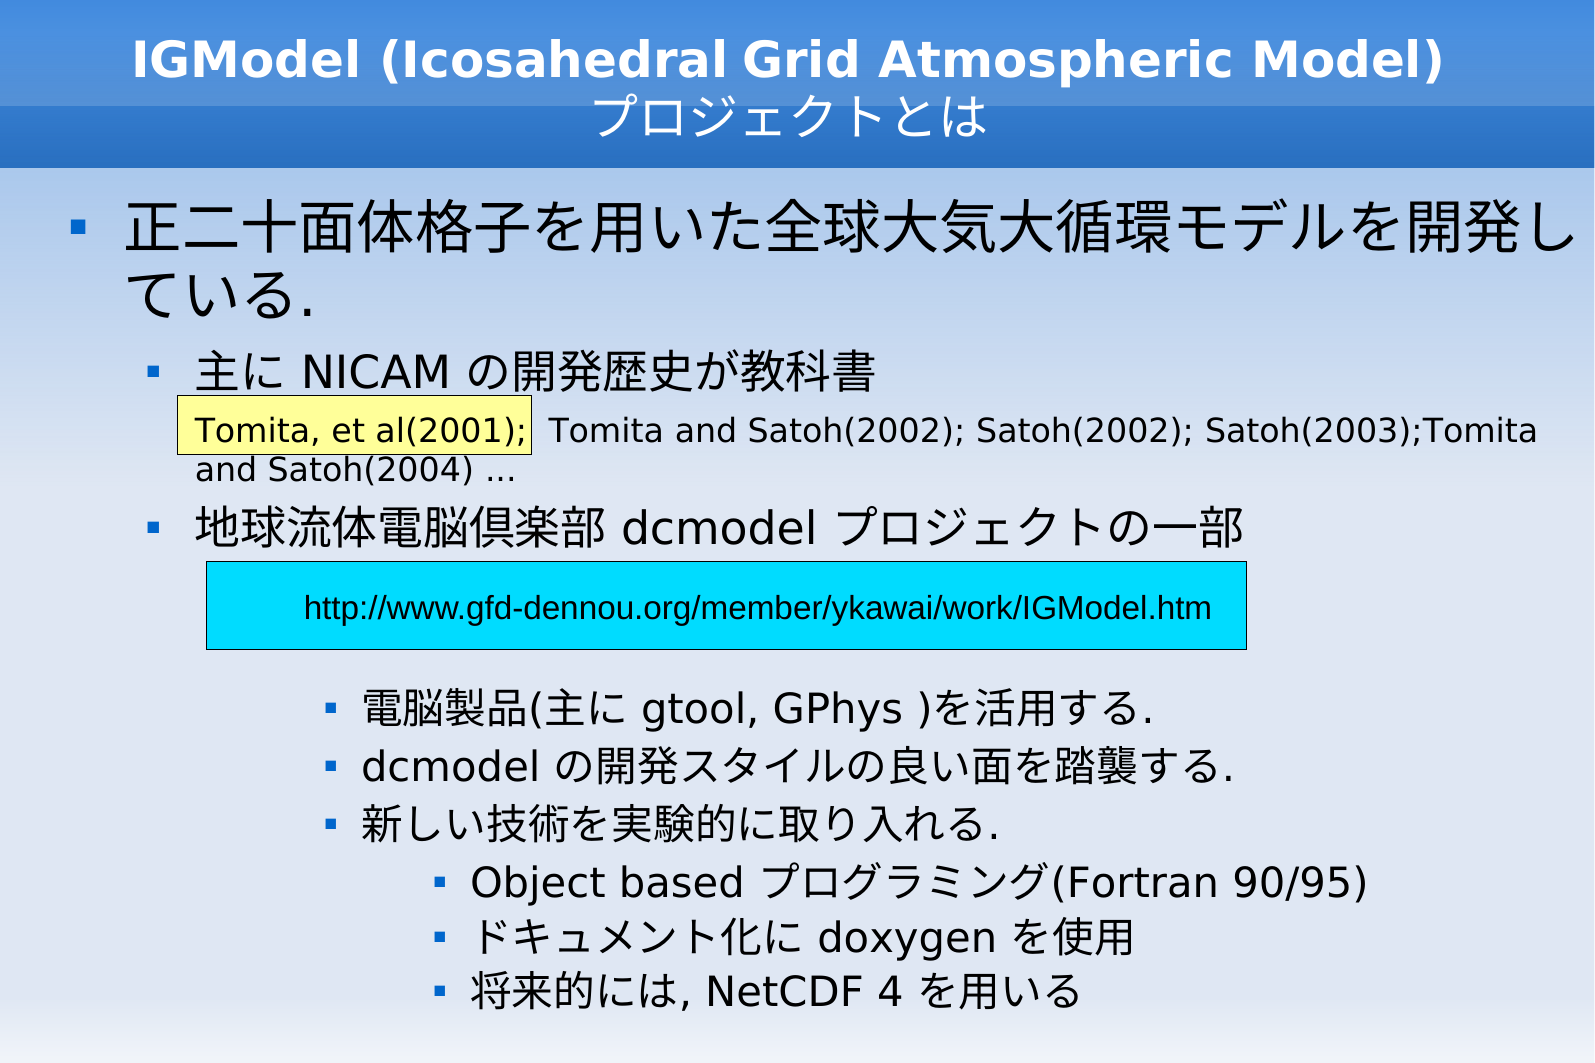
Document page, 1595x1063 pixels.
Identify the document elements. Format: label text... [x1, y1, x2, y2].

picture [0, 0, 1595, 1063]
list 正二十面体格子を用いた全球大気大循環モデルを開発している. 主に NICAM の開発歴史が教科書 Tomita, et al(2001); Tomita and Satoh(2002); Satoh(2002); Satoh(2003);Tomita and Satoh(2004) ... 地球流体電脳倶楽部 dcmodel プロジェクトの一部 電脳製品(主に gtool, GPhys )を活用する. dcmodel の開発スタイルの良い面を踏襲する. 新しい技術を実験的に取り入れる. Object based プログラミング(Fortran 90/95) ドキュメント化に doxygen を使用 将来的には, NetCDF 4 を用いる [53, 194, 1595, 1063]
text_box http://www.gfd-dennou.org/member/ykawai/work/IGModel.htm [206, 561, 1247, 650]
title IGModel (Icosahedral Grid Atmospheric Model) プロジェクトとは [70, 0, 1506, 178]
